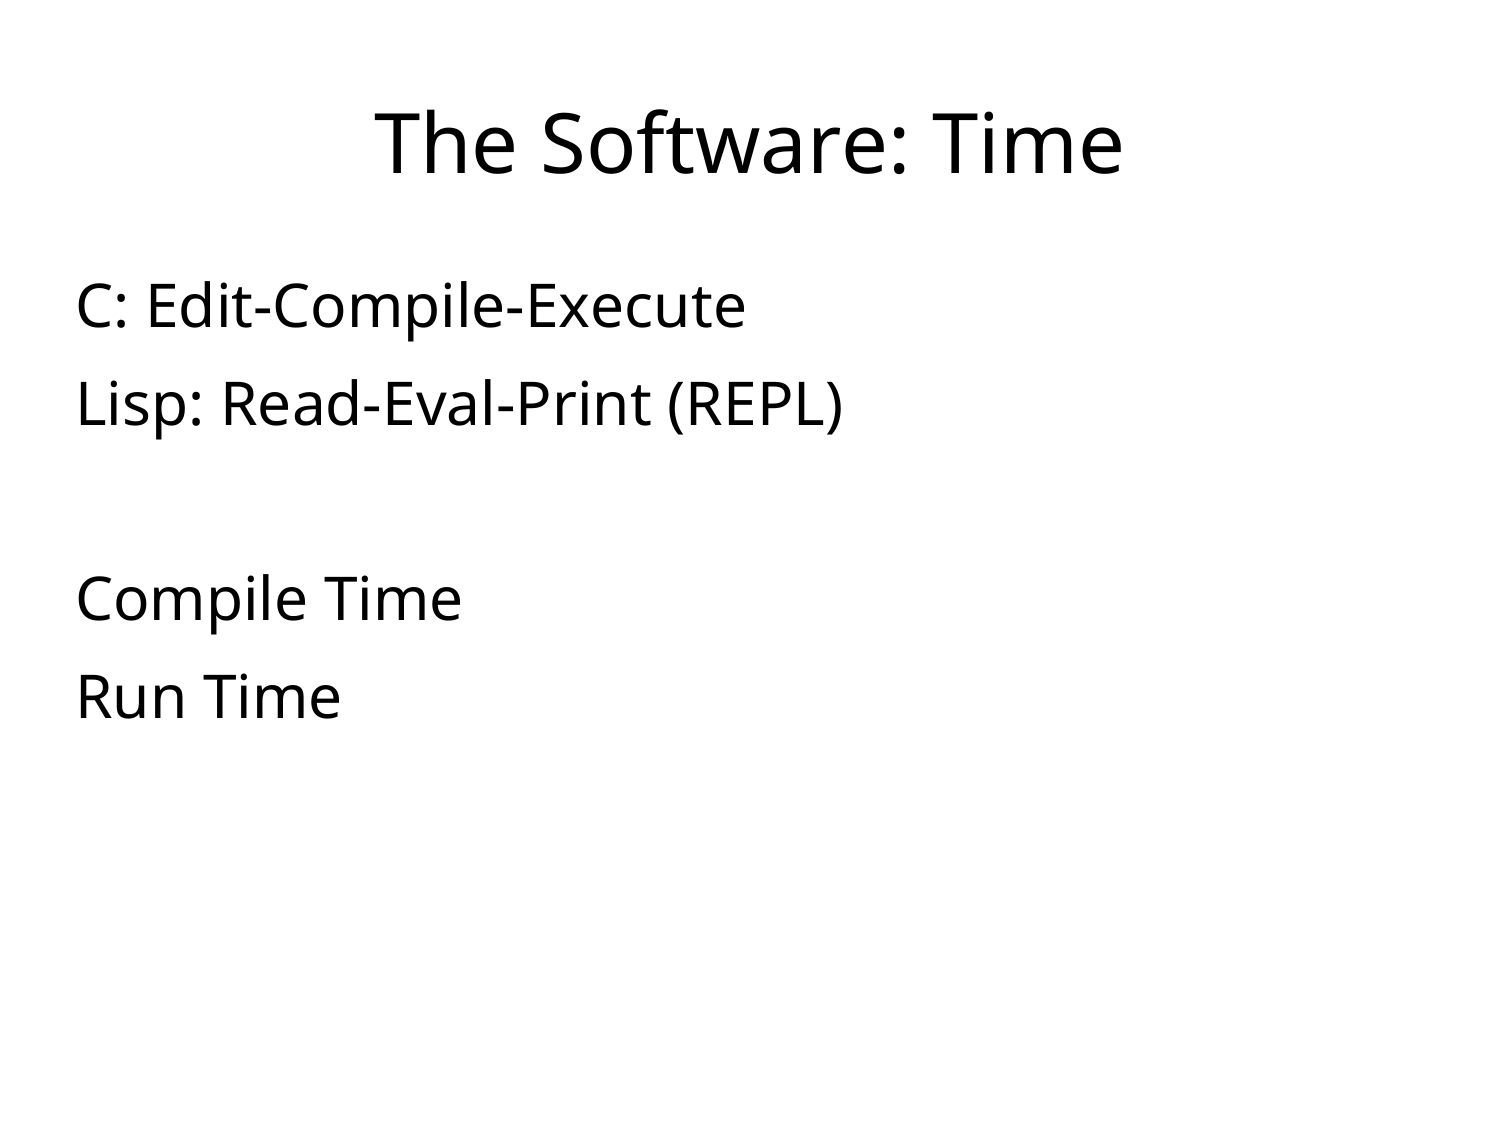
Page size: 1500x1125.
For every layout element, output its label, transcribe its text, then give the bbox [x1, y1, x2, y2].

title The Software: Time [75, 44, 1425, 233]
list C: Edit-Compile-Execute Lisp: Read-Eval-Print (REPL) Compile Time Run Time [75, 263, 1447, 1006]
